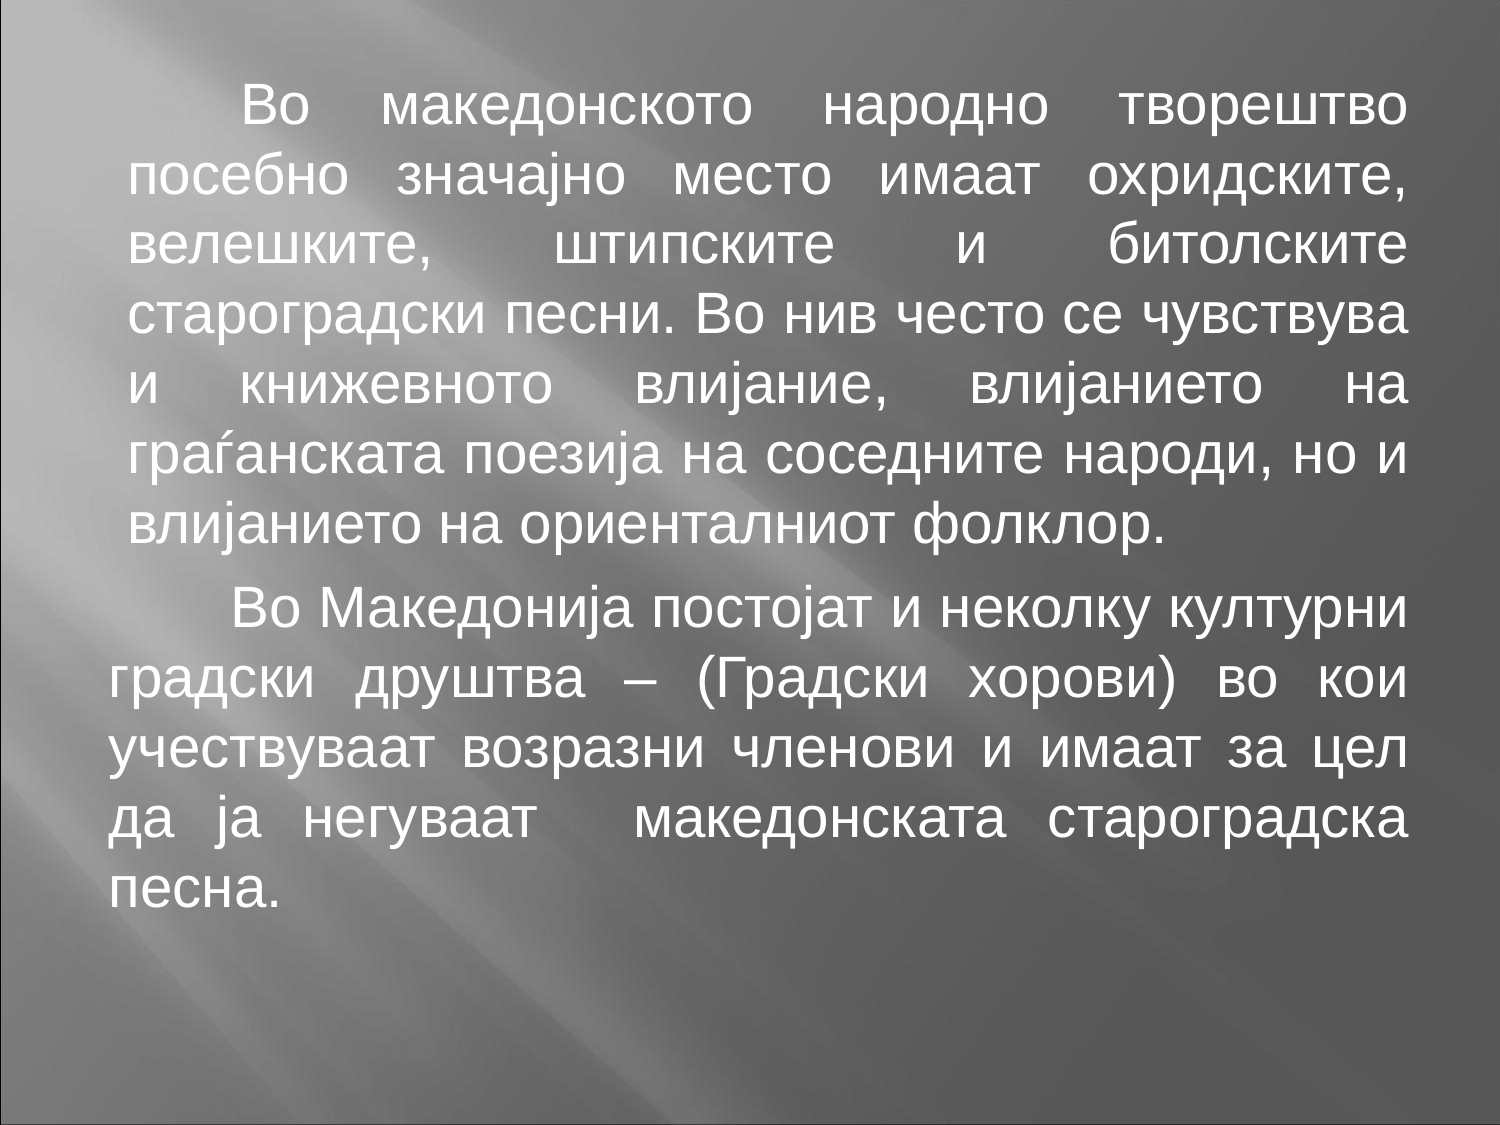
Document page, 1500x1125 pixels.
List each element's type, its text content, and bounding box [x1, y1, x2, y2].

list Во македонското народно творештво посебно значајно место имаат охридските, велешките, штипските и битолските староградски песни. Во нив често се чувствува и книжевното влијание, влијанието на граѓанската поезија на соседните народи, но и влијанието на ориенталниот фолклор. Во Македонија постојат и неколку културни градски друштва – (Градски хорови) во кои учествуваат возразни членови и имаат за цел да ја негуваат македонската староградска песна. [75, 58, 1426, 1035]
